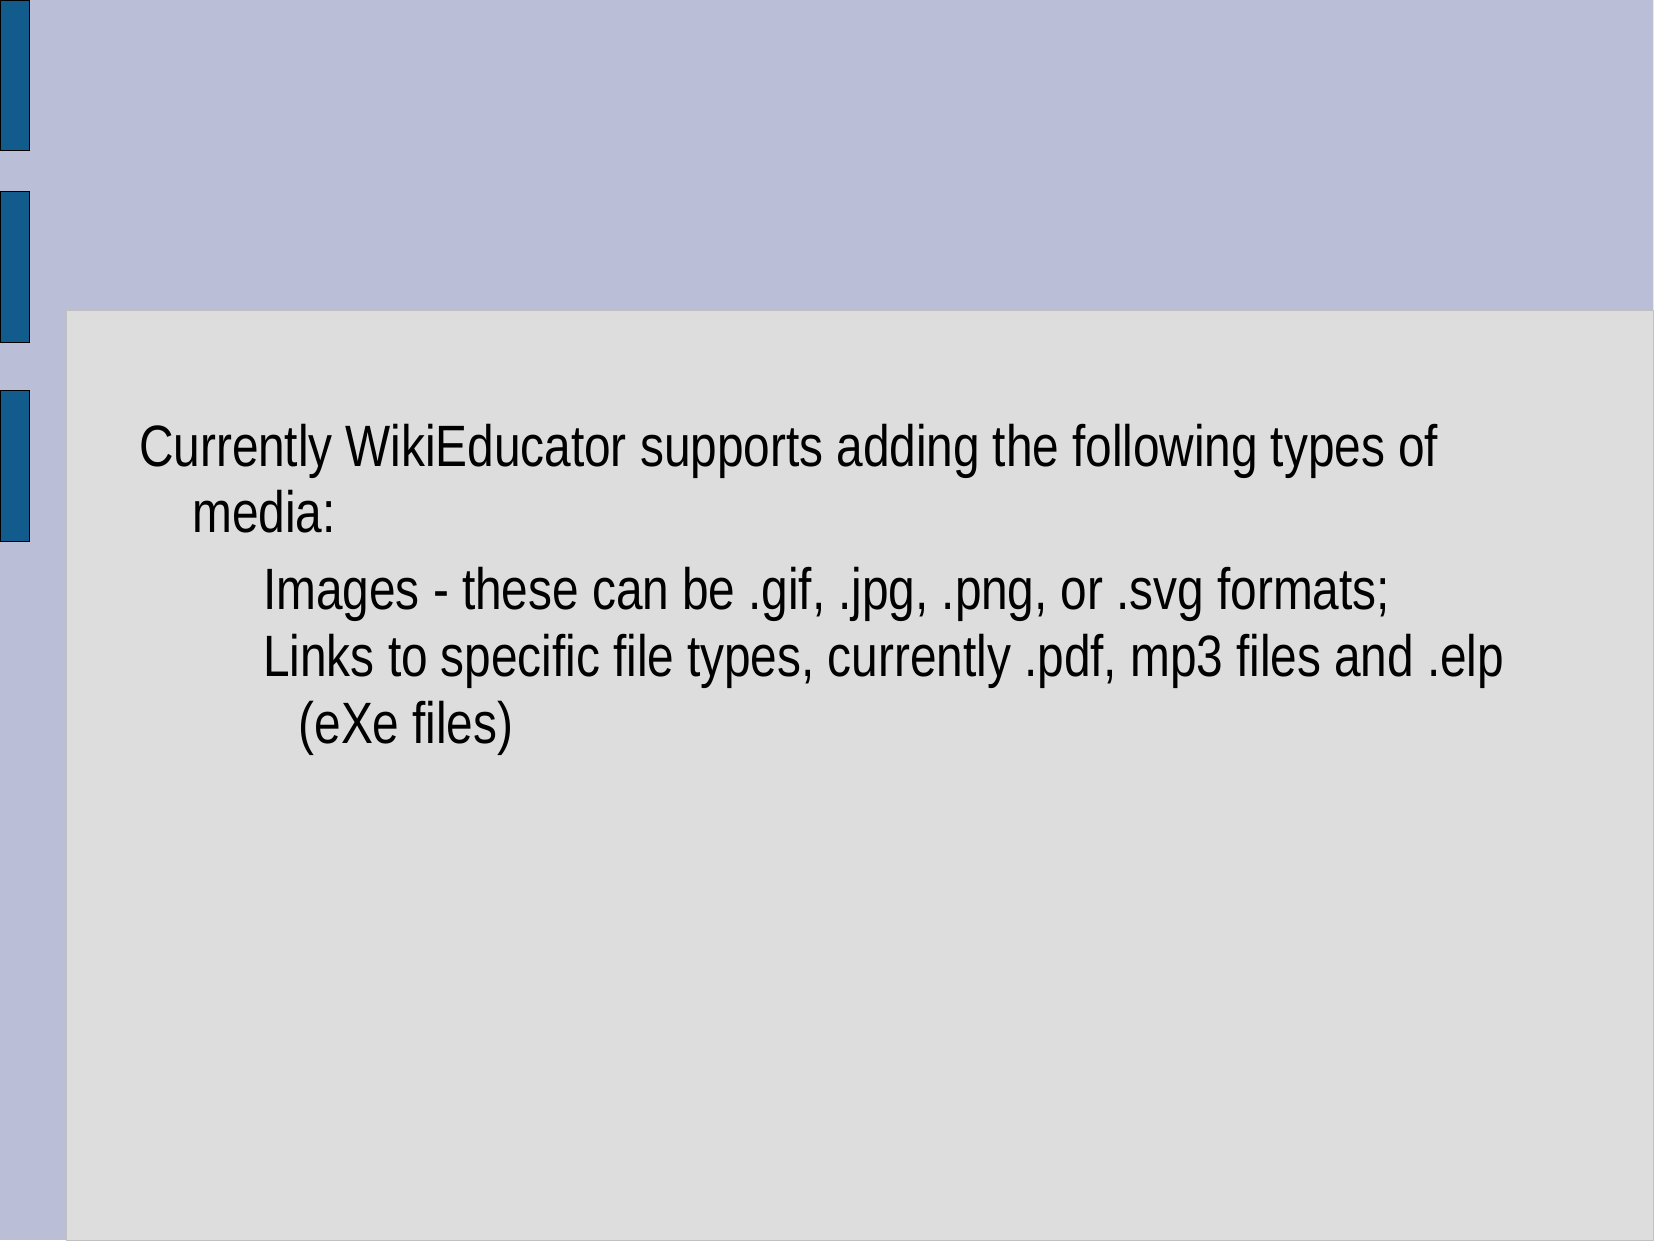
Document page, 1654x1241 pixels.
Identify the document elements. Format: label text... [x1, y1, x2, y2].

list Currently WikiEducator supports adding the following types of media: Images - these can be .gif, .jpg, .png, or .svg formats; Links to specific file types, currently .pdf, mp3 files and .elp (eXe files) [121, 344, 1534, 1127]
